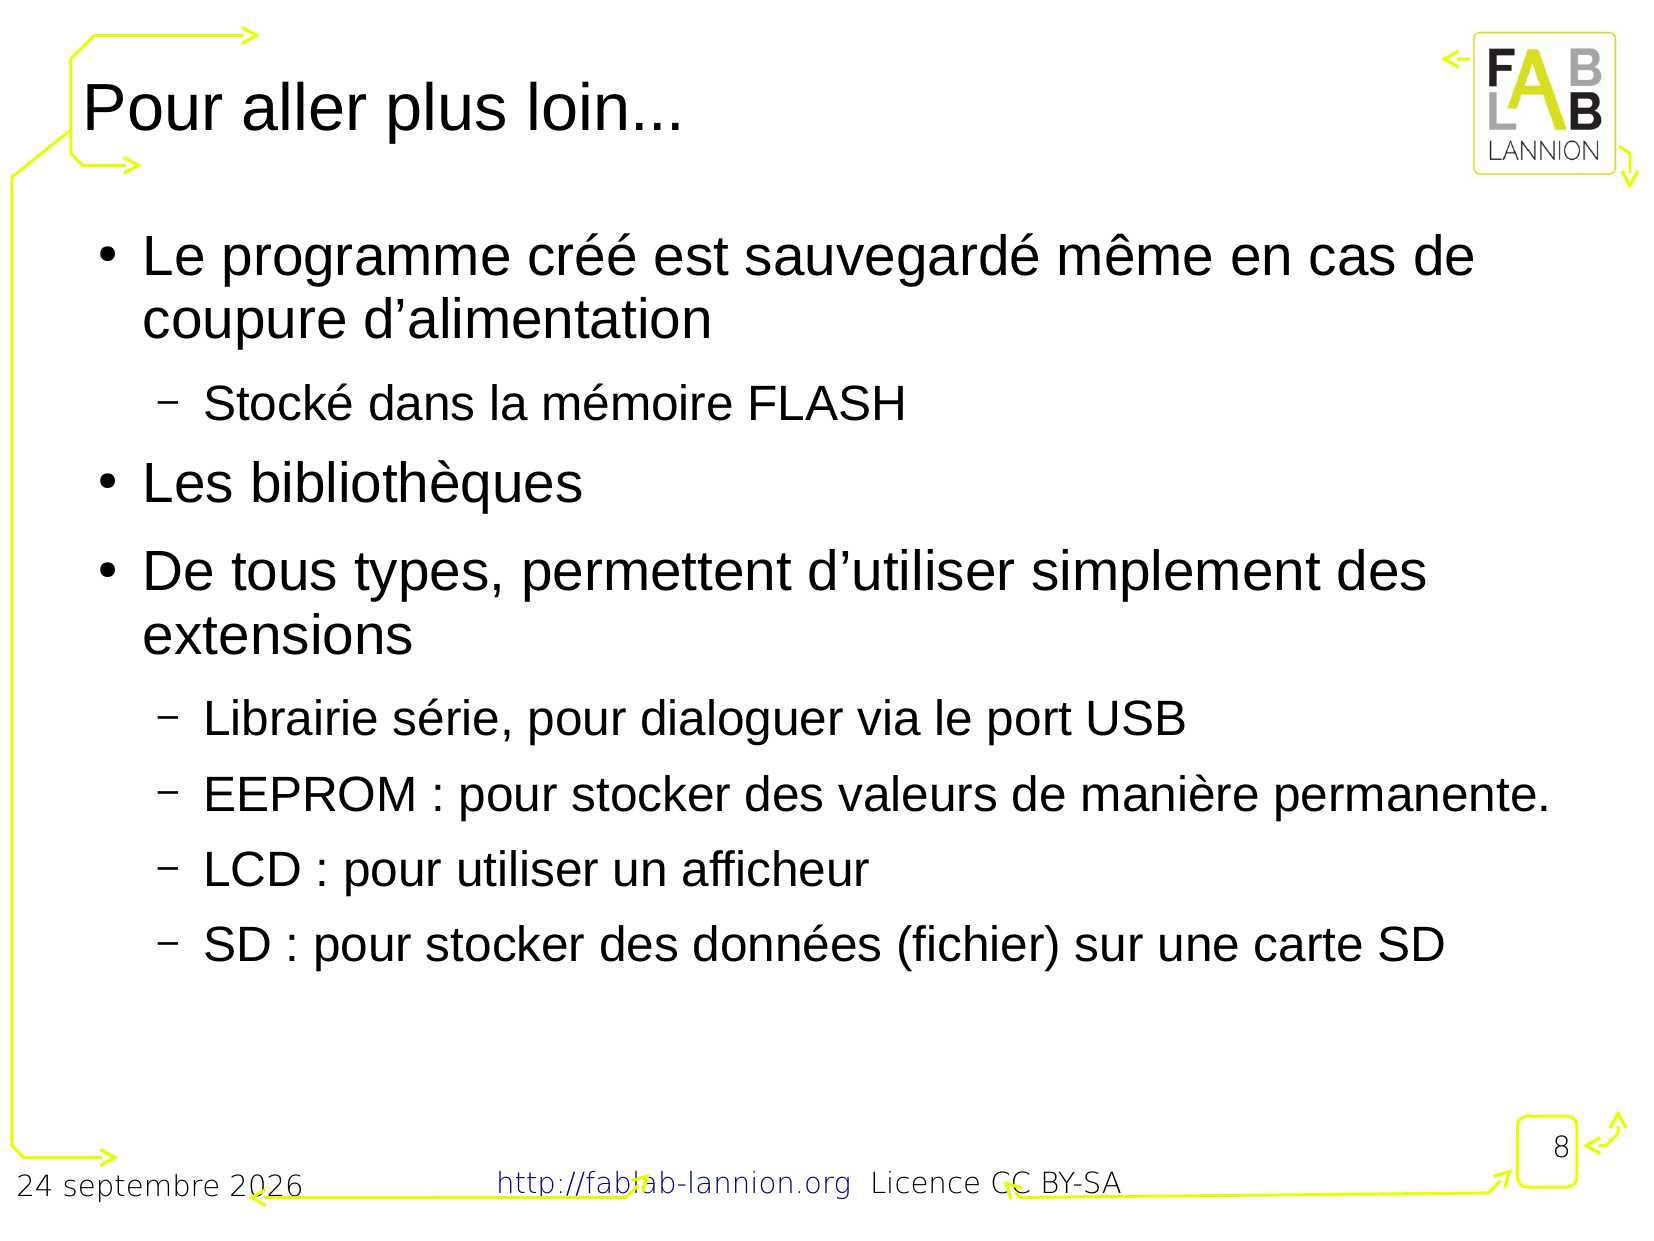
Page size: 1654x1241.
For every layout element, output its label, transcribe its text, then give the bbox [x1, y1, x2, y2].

title Pour aller plus loin... [82, 49, 1441, 166]
list Le programme créé est sauvegardé même en cas de coupure d’alimentation Stocké dans la mémoire FLASH Les bibliothèques De tous types, permettent d’utiliser simplement des extensions Librairie série, pour dialoguer via le port USB EEPROM : pour stocker des valeurs de manière permanente. LCD : pour utiliser un afficheur SD : pour stocker des données (fichier) sur une carte SD [82, 224, 1571, 1010]
picture [1470, 29, 1619, 178]
